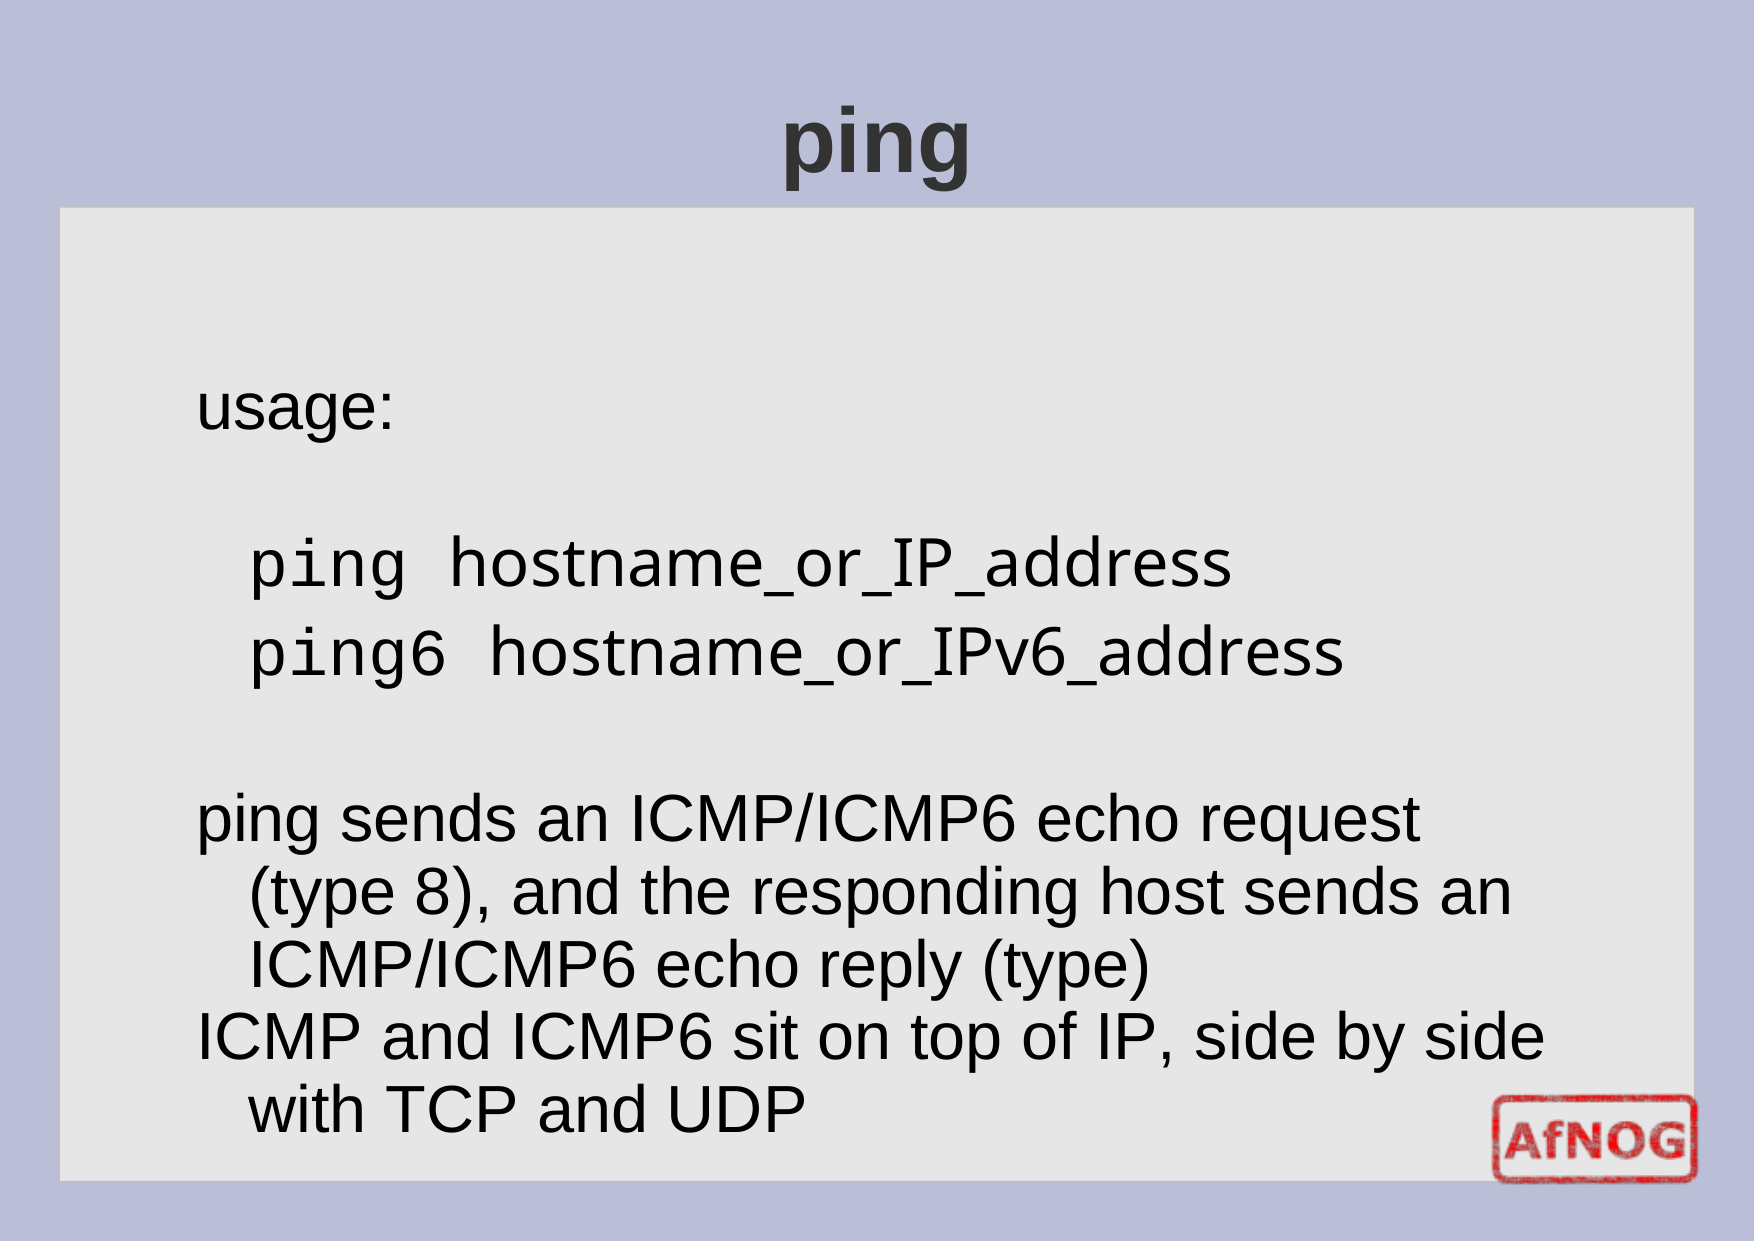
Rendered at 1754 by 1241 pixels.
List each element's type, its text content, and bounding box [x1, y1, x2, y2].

title ping [59, 0, 1695, 285]
picture [1576, 1092, 1701, 1188]
text_box [59, 285, 1695, 1182]
list usage: ping hostname_or_IP_address ping6 hostname_or_IPv6_address ping sends an ICMP/ICMP6 echo request (type 8), and the responding host sends an ICMP/ICMP6 echo reply (type) ICMP and ICMP6 sit on top of IP, side by side with TCP and UDP [179, 371, 1576, 1241]
